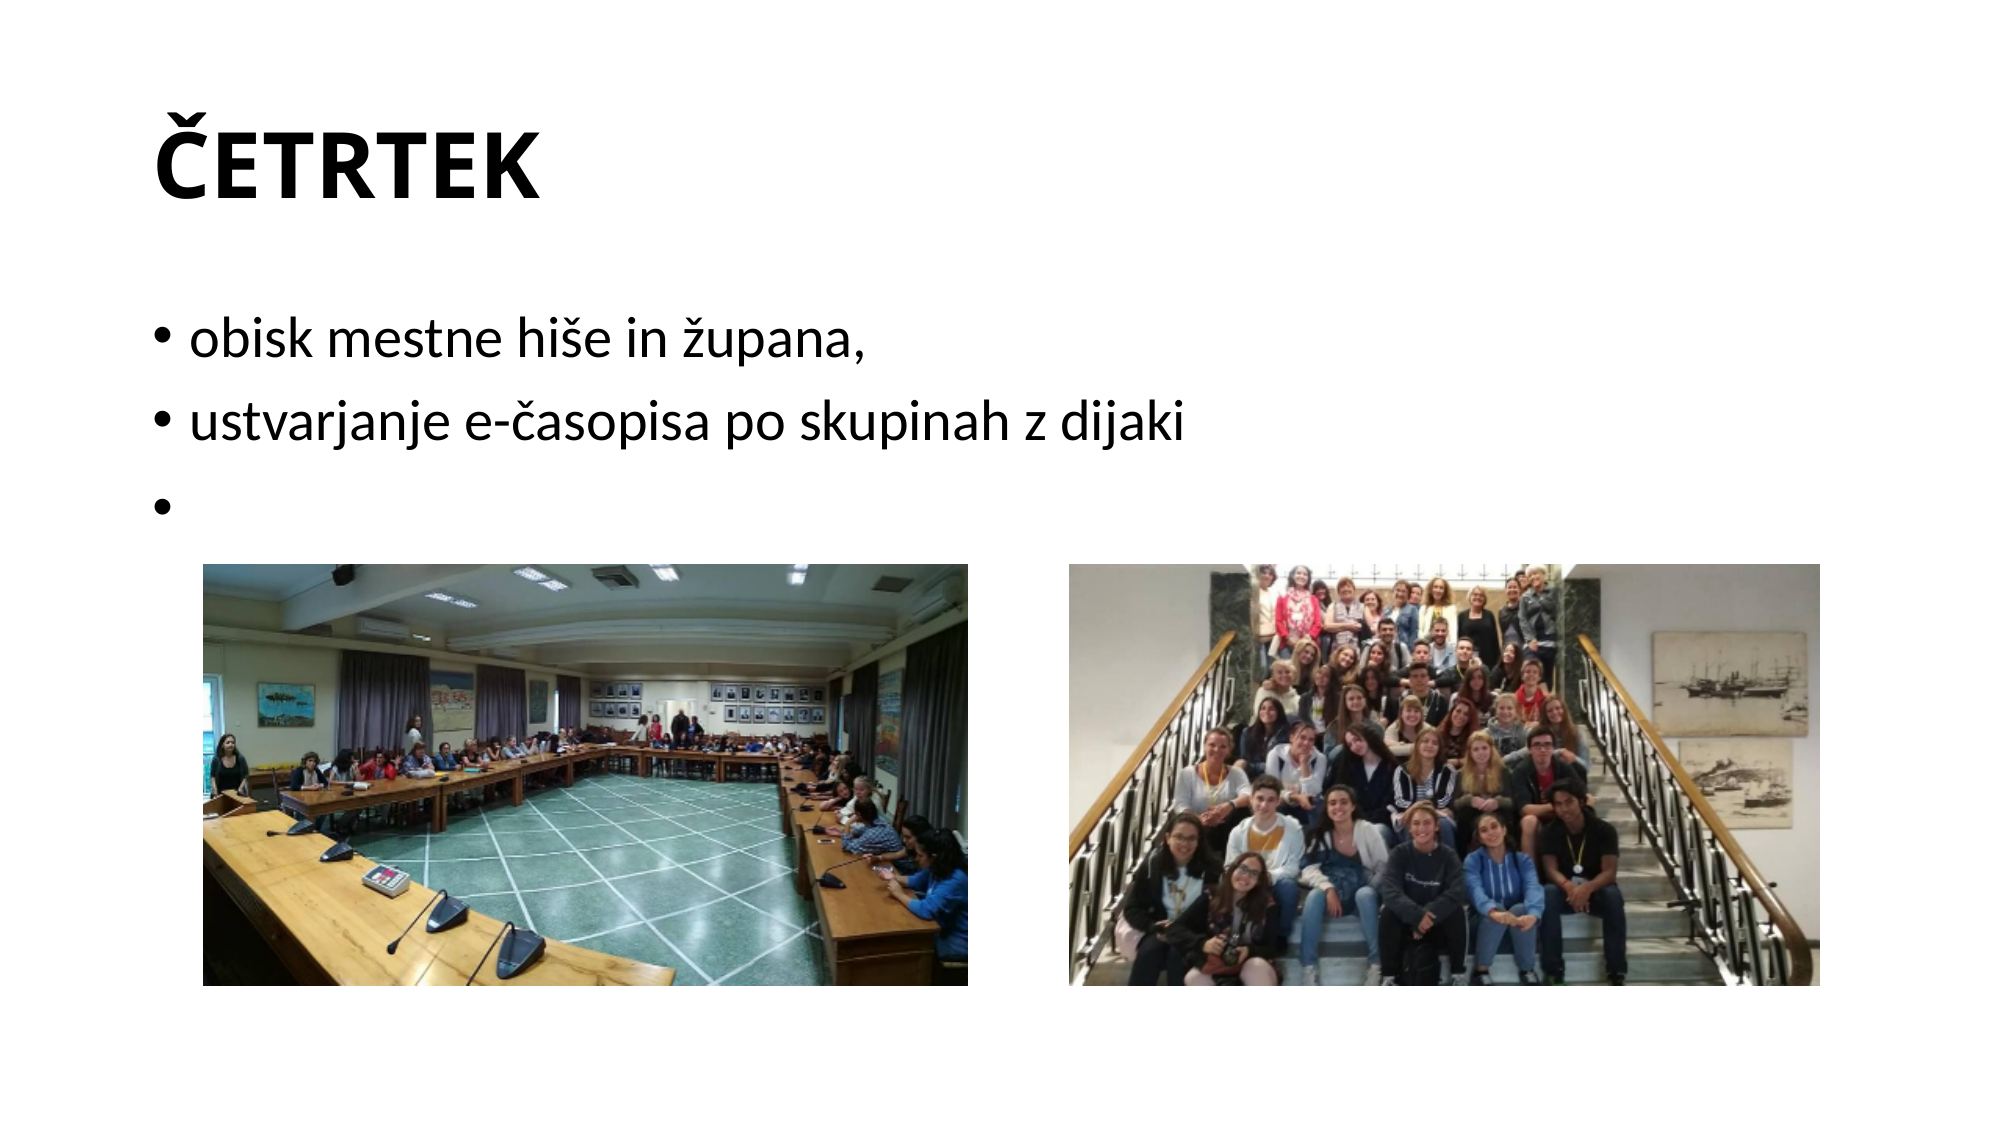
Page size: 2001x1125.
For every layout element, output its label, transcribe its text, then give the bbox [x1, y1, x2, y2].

picture [1069, 564, 1820, 986]
list obisk mestne hiše in župana, ustvarjanje e-časopisa po skupinah z dijaki [137, 299, 1863, 1014]
picture [203, 564, 968, 986]
title ČETRTEK [137, 59, 1863, 278]
